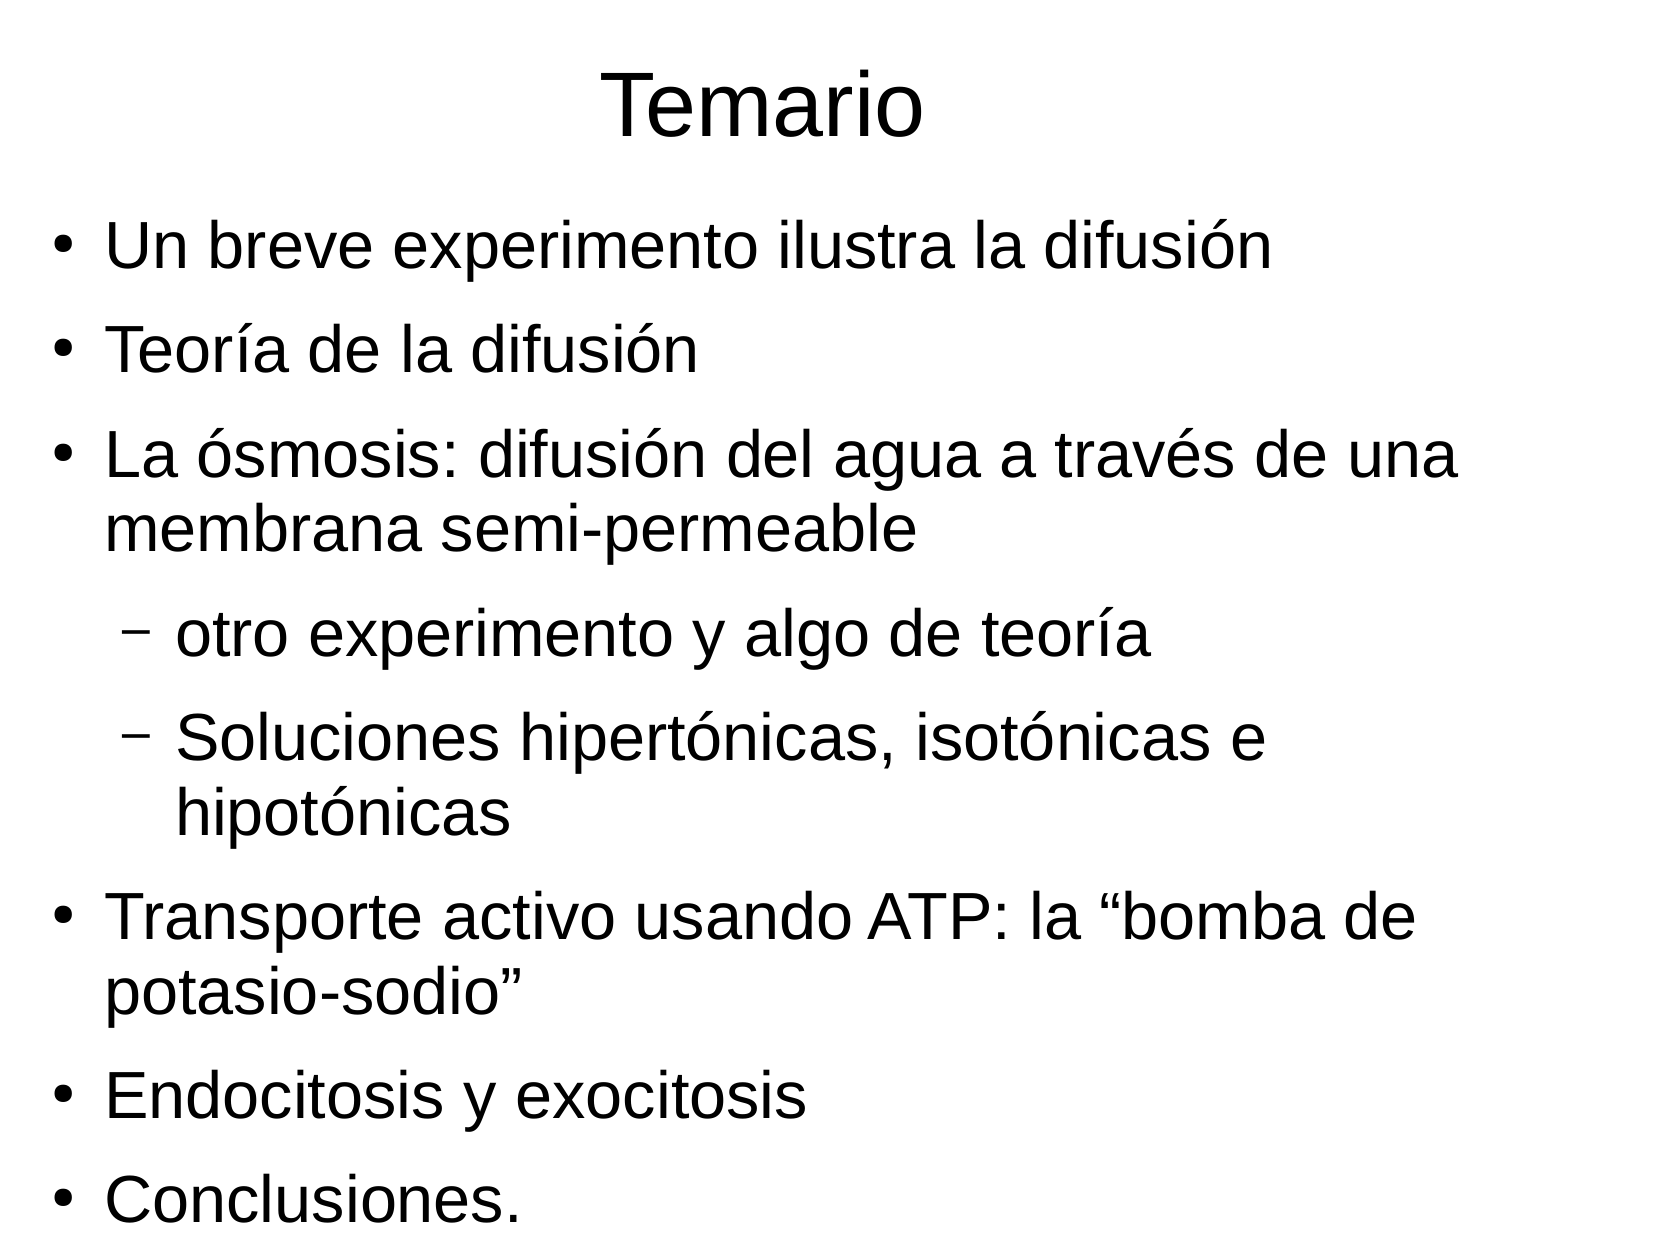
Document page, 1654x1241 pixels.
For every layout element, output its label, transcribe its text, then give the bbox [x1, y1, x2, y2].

text_box Un breve experimento ilustra la difusión Teoría de la difusión La ósmosis: difusión del agua a través de una membrana semi-permeable otro experimento y algo de teoría Soluciones hipertónicas, isotónicas e hipotónicas Transporte activo usando ATP: la “bomba de potasio-sodio” Endocitosis y exocitosis Conclusiones. [18, 200, 1507, 1241]
text_box Temario [18, 1, 1507, 200]
